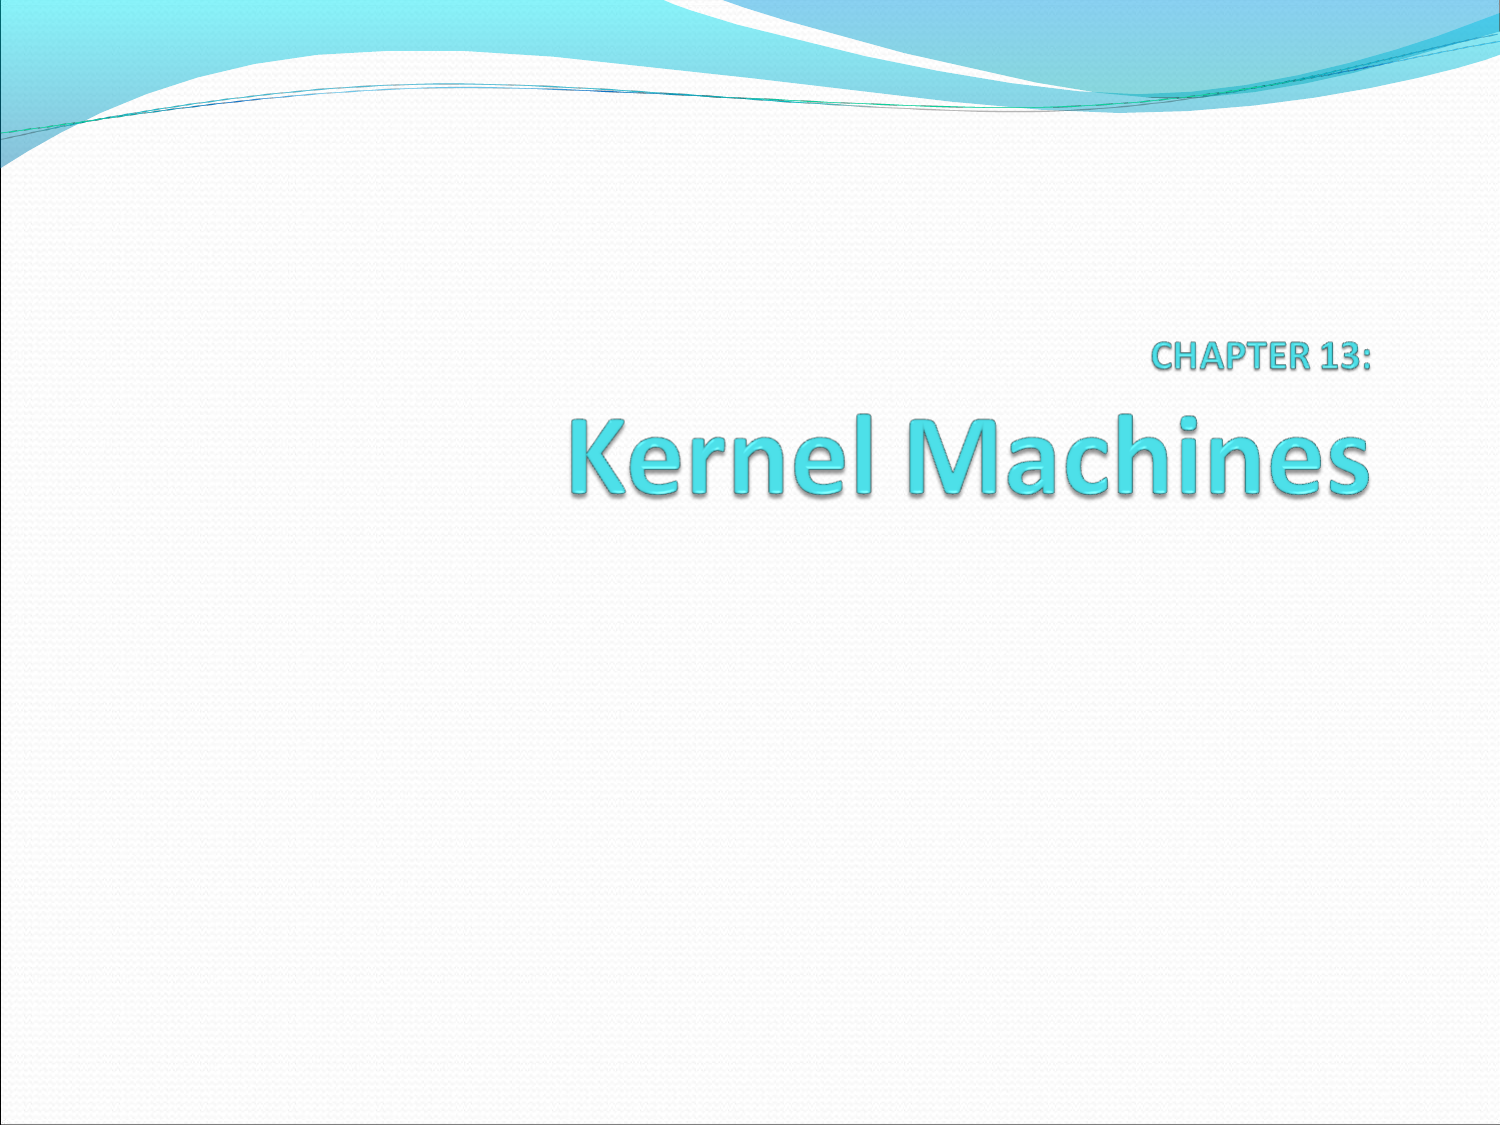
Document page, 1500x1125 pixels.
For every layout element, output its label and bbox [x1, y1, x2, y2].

picture [0, 0, 1500, 1125]
text_box [86, 223, 1450, 536]
